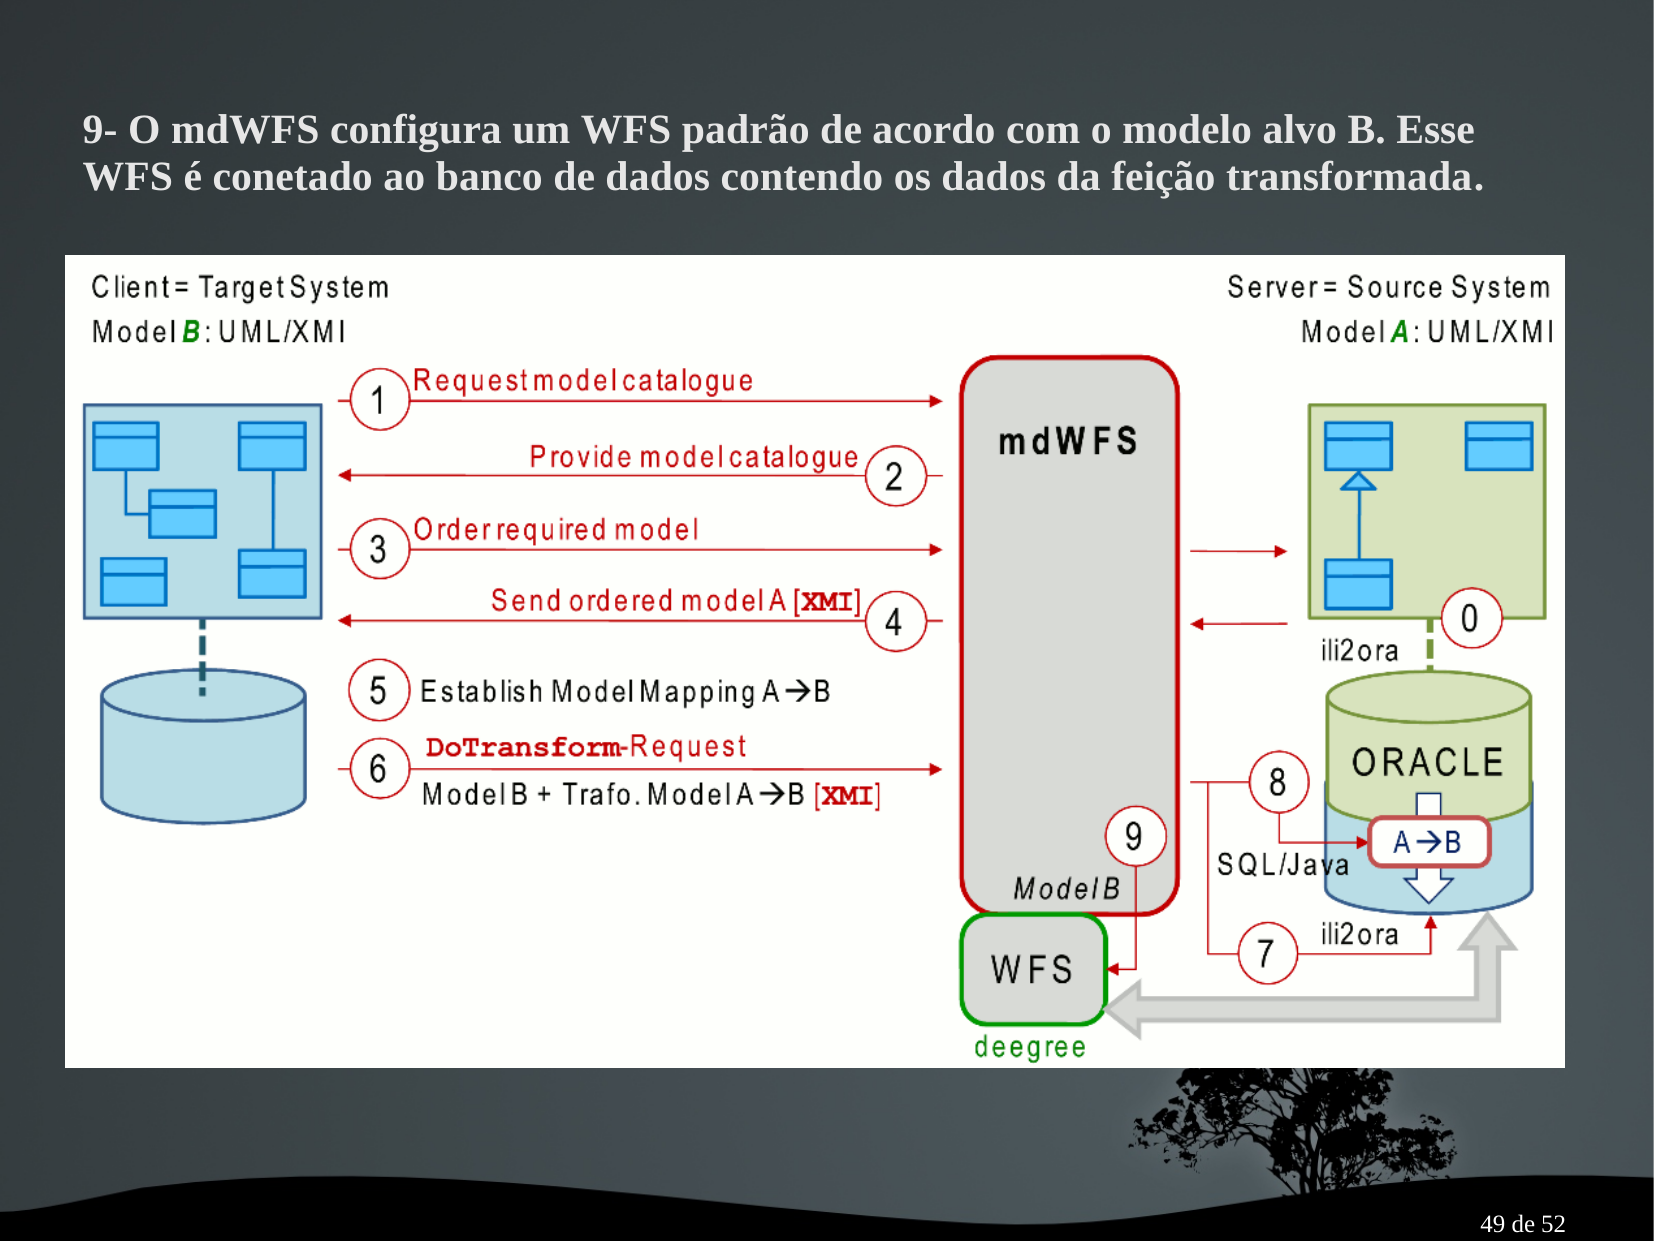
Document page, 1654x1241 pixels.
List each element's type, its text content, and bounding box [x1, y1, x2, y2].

chart [82, 290, 1571, 1109]
title 9- O mdWFS configura um WFS padrão de acordo com o modelo alvo B. Esse WFS é conetado ao banco de dados contendo os dados da feição transformada. [82, 49, 1571, 257]
picture [0, 0, 1654, 1241]
